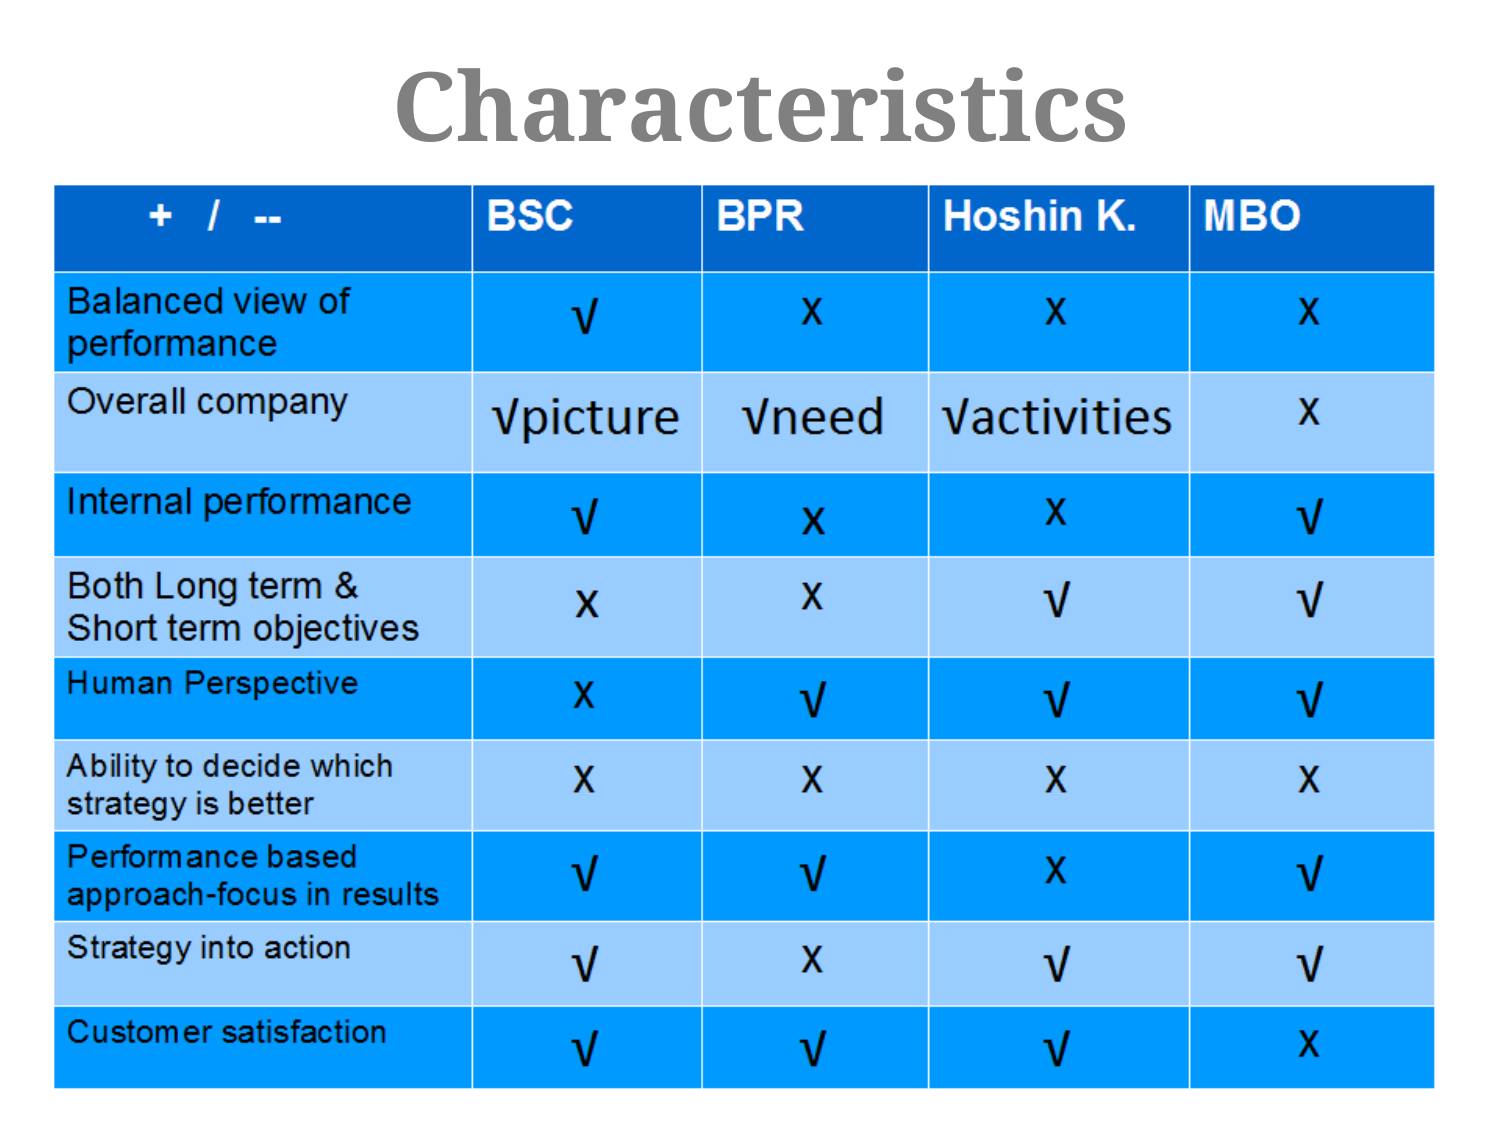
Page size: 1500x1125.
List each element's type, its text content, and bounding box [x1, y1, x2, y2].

title Characteristics [377, 38, 1500, 178]
picture [53, 184, 1447, 1101]
